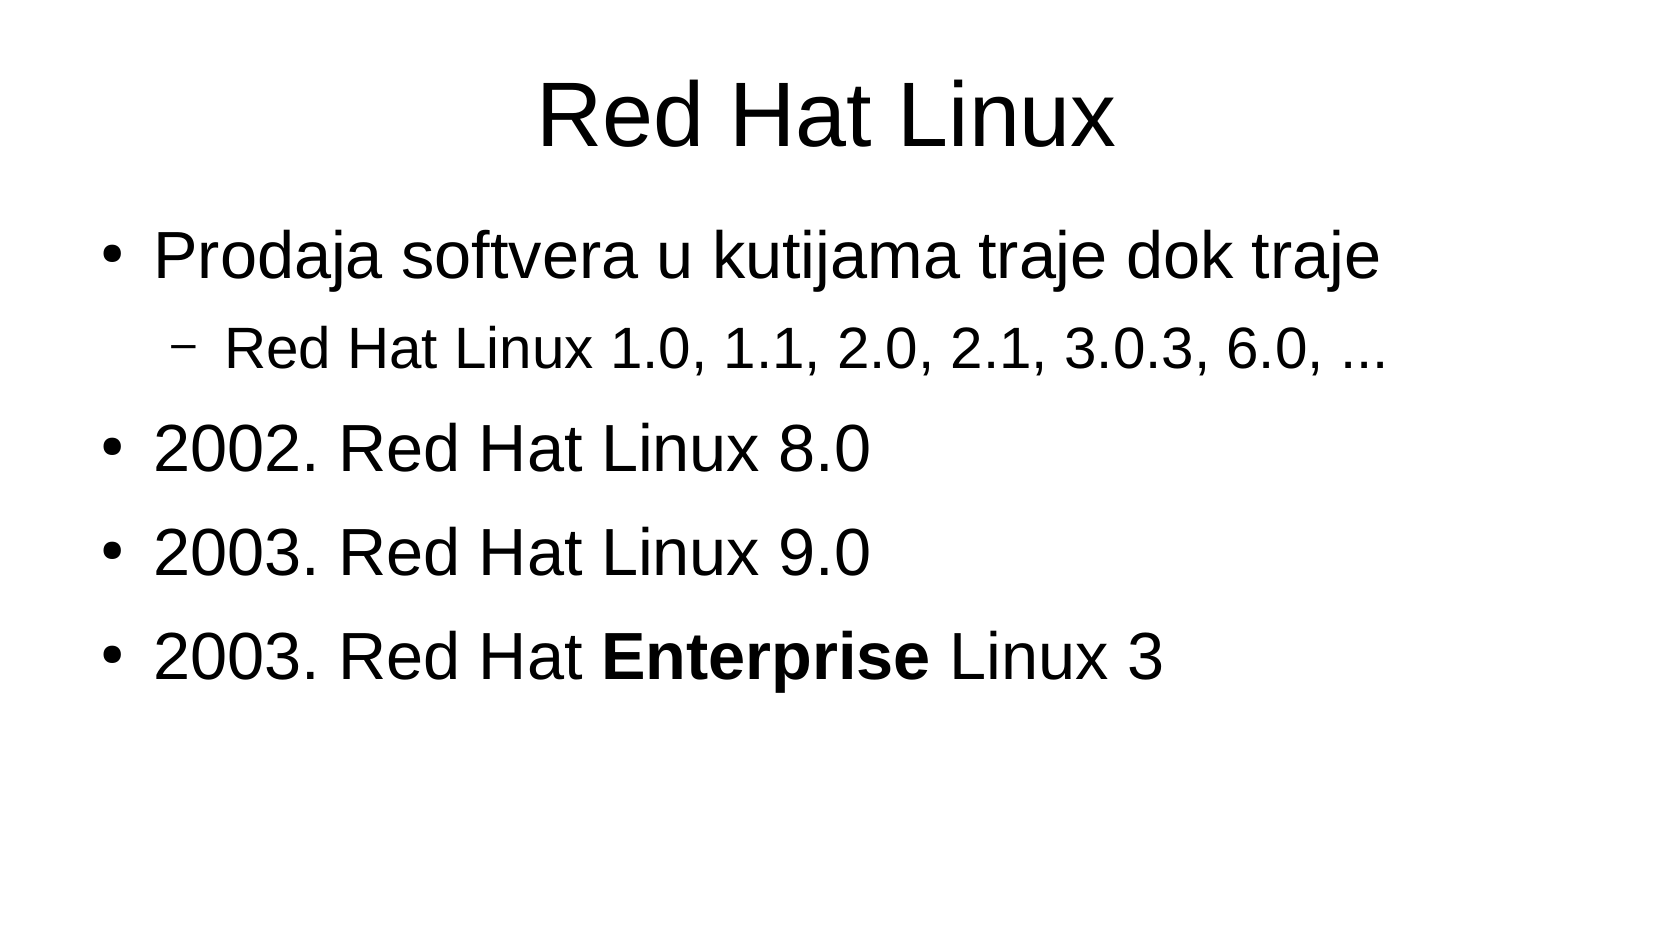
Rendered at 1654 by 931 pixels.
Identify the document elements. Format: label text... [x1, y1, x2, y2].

list Prodaja softvera u kutijama traje dok traje Red Hat Linux 1.0, 1.1, 2.0, 2.1, 3.0.3, 6.0, ... 2002. Red Hat Linux 8.0 2003. Red Hat Linux 9.0 2003. Red Hat Enterprise Linux 3 [82, 217, 1571, 758]
title Red Hat Linux [82, 37, 1571, 193]
